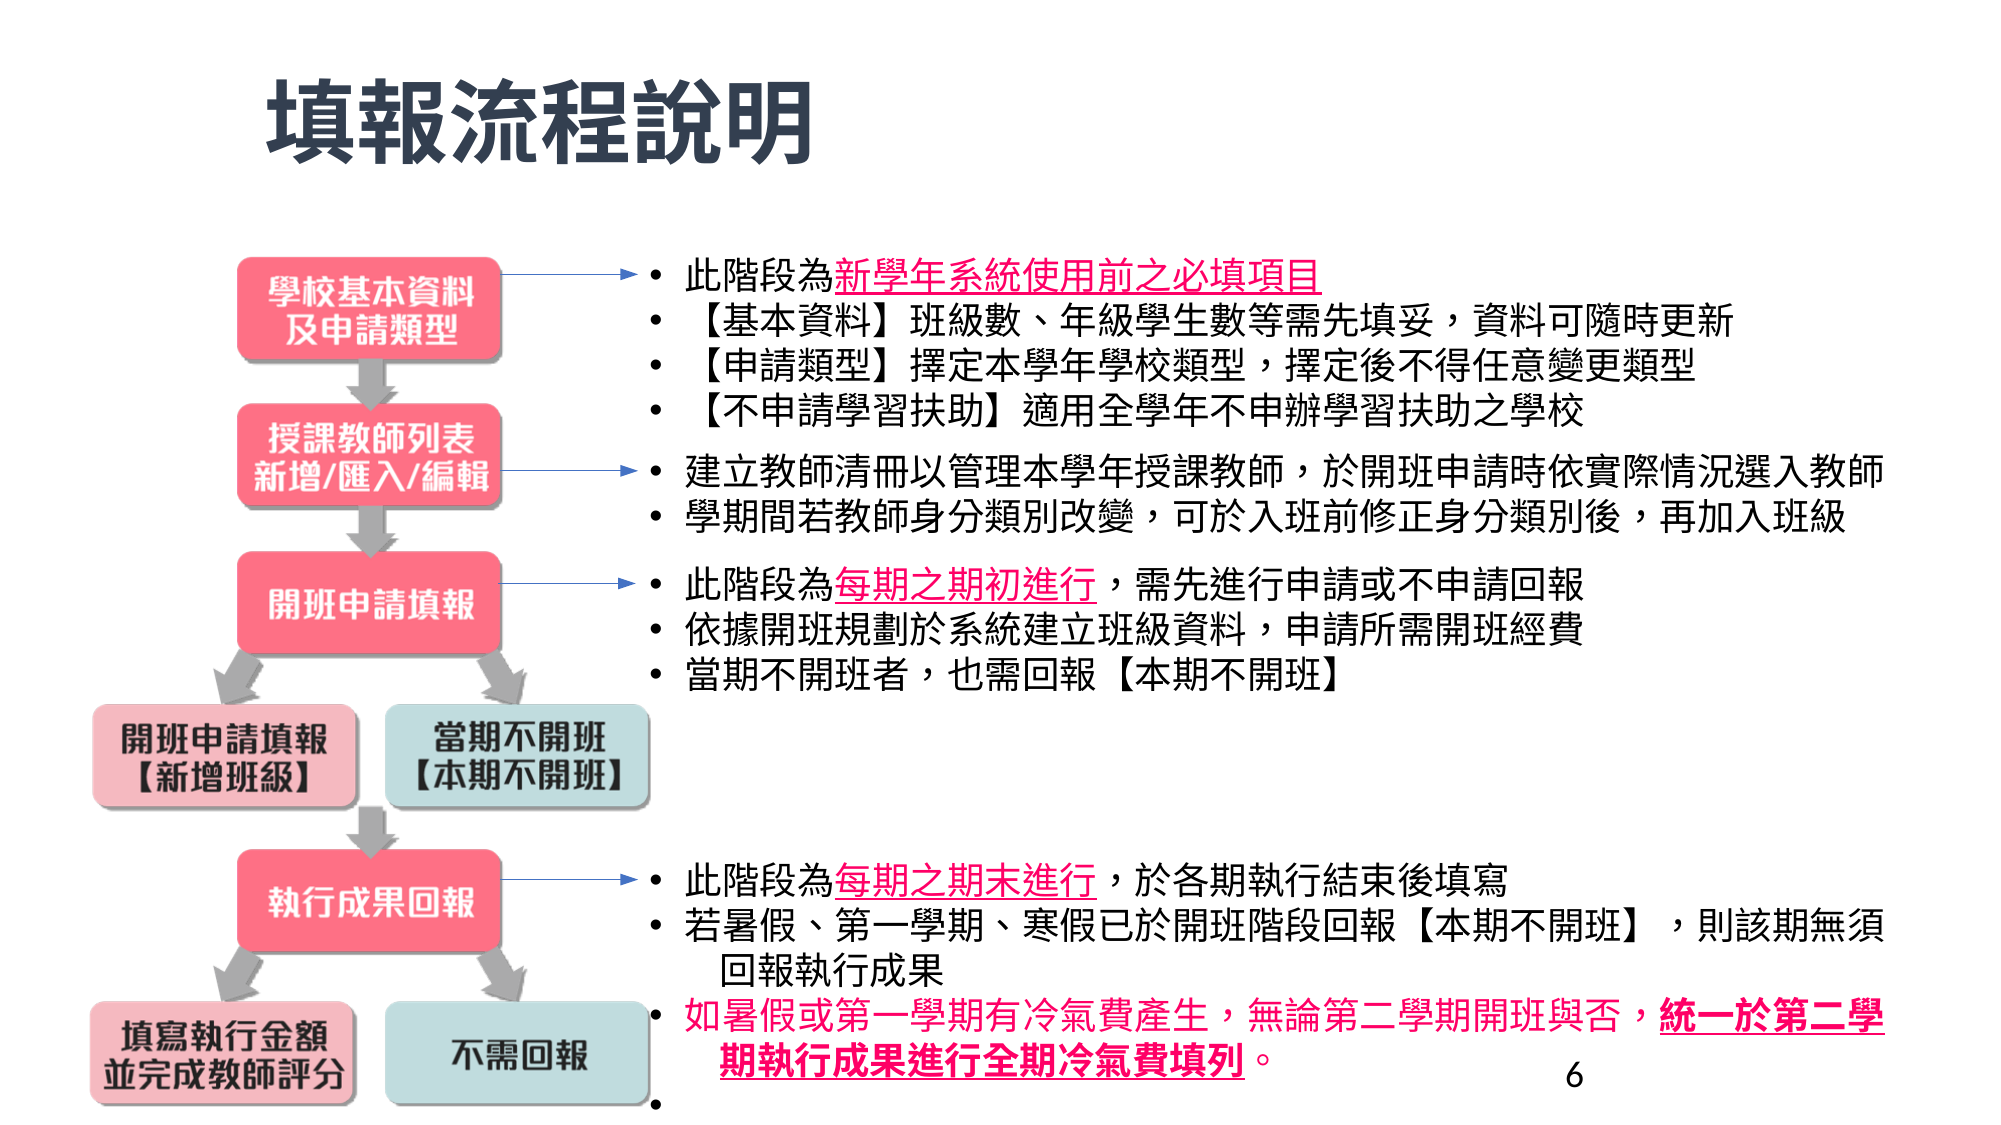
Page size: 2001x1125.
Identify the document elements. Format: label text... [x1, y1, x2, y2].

text_box 此階段為每期之期初進行，需先進行申請或不申請回報 依據開班規劃於系統建立班級資料，申請所需開班經費 當期不開班者，也需回報【本期不開班】 [638, 555, 1924, 704]
text_box 此階段為新學年系統使用前之必填項目 【基本資料】班級數、年級學生數等需先填妥，資料可隨時更新 【申請類型】擇定本學年學校類型，擇定後不得任意變更類型 【不申請學習扶助】適用全學年不申辦學習扶助之學校 [638, 246, 1942, 440]
text_box 填報流程說明 [250, 58, 831, 183]
text_box 建立教師清冊以管理本學年授課教師，於開班申請時依實際情況選入教師 學期間若教師身分類別改變，可於入班前修正身分類別後，再加入班級 [638, 442, 1924, 545]
text_box 此階段為每期之期末進行，於各期執行結束後填寫 若暑假、第一學期、寒假已於開班階段回報【本期不開班】，則該期無須回報執行成果 如暑假或第一學期有冷氣費產生，無論第二學期開班與否，統一於第二學期執行成果進行全期冷氣費填列。 [638, 851, 1924, 1125]
text_box [1550, 1042, 2000, 1103]
picture [66, 231, 674, 1125]
